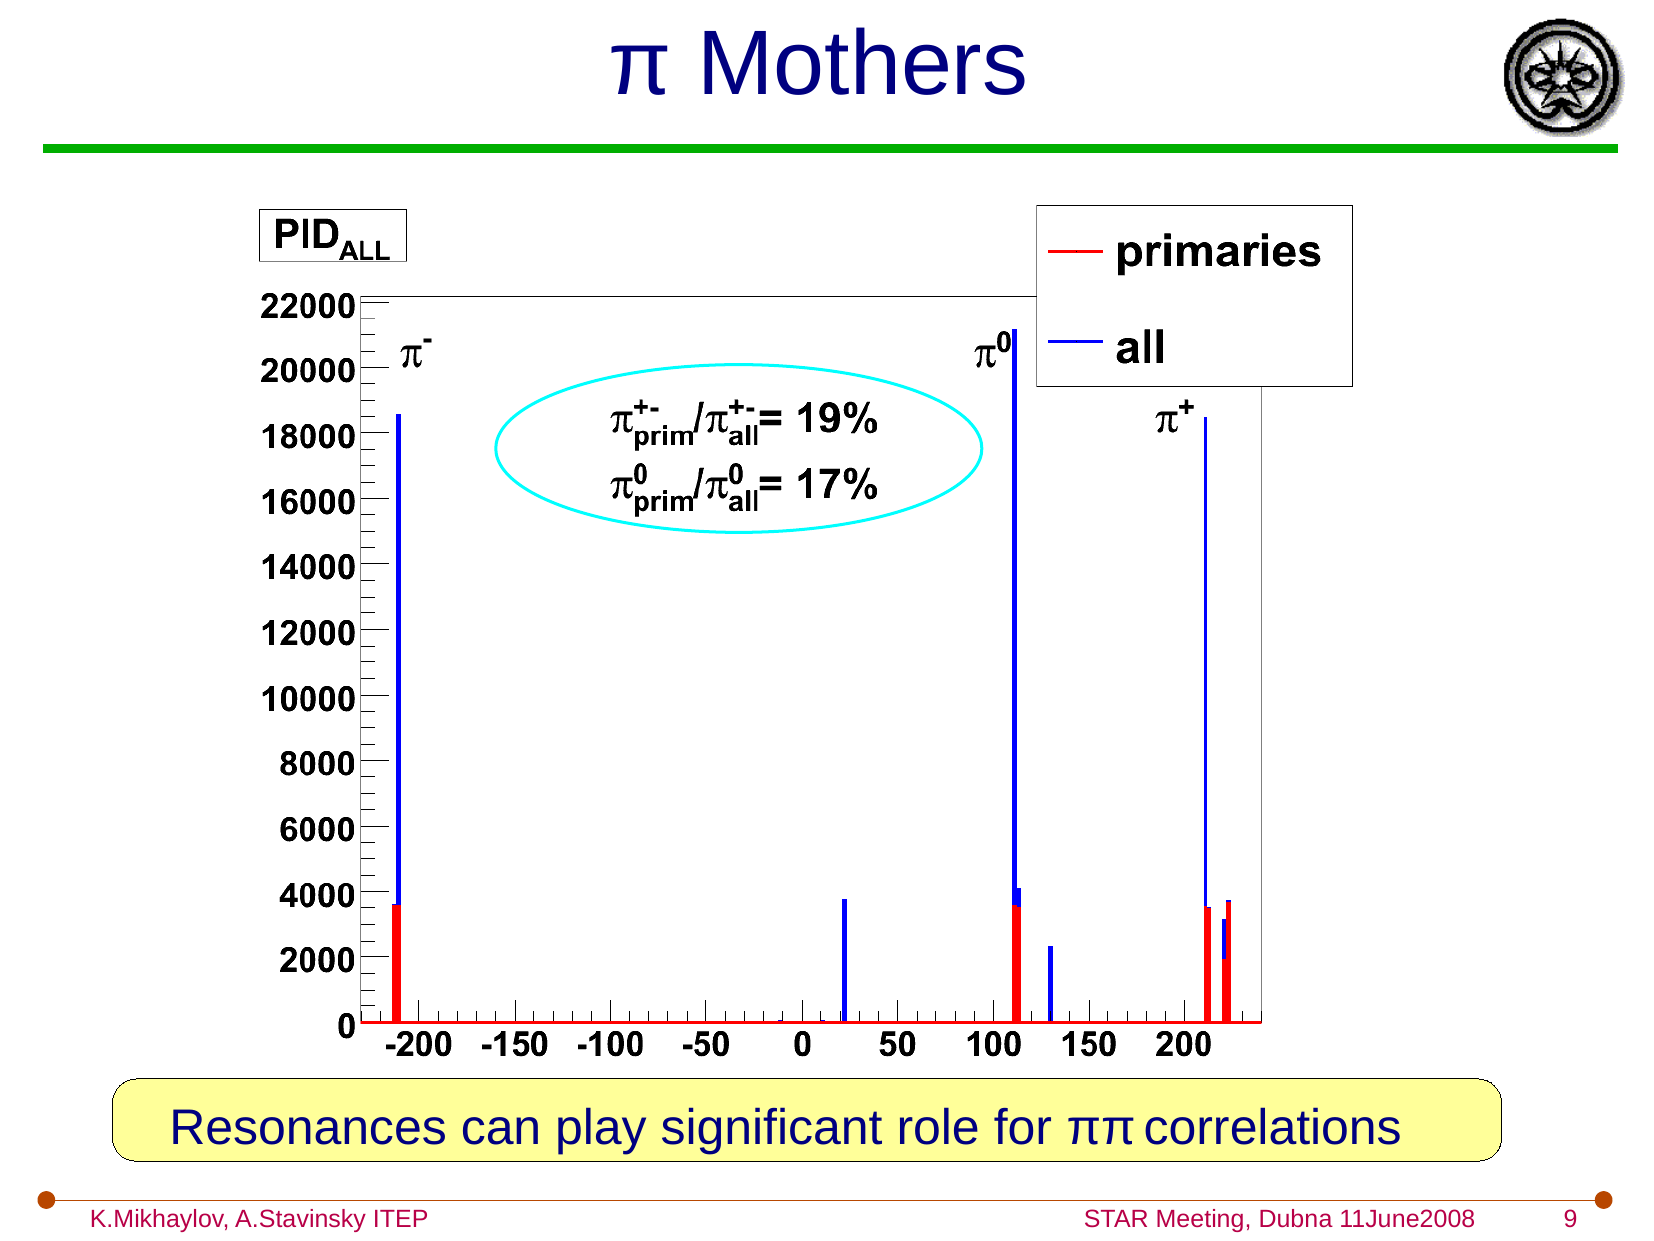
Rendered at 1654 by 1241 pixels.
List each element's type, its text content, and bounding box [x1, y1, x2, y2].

text_box [86, 170, 1502, 1197]
text_box Resonances can play significant role for ππ correlations [154, 1091, 1473, 1163]
title π Mothers [76, 0, 1562, 142]
picture [248, 205, 1374, 1078]
text_box K.Mikhaylov, A.Stavinsky ITEP STAR Meeting, Dubna 11June2008 <number> [75, 1197, 1654, 1241]
picture [1497, 14, 1625, 137]
